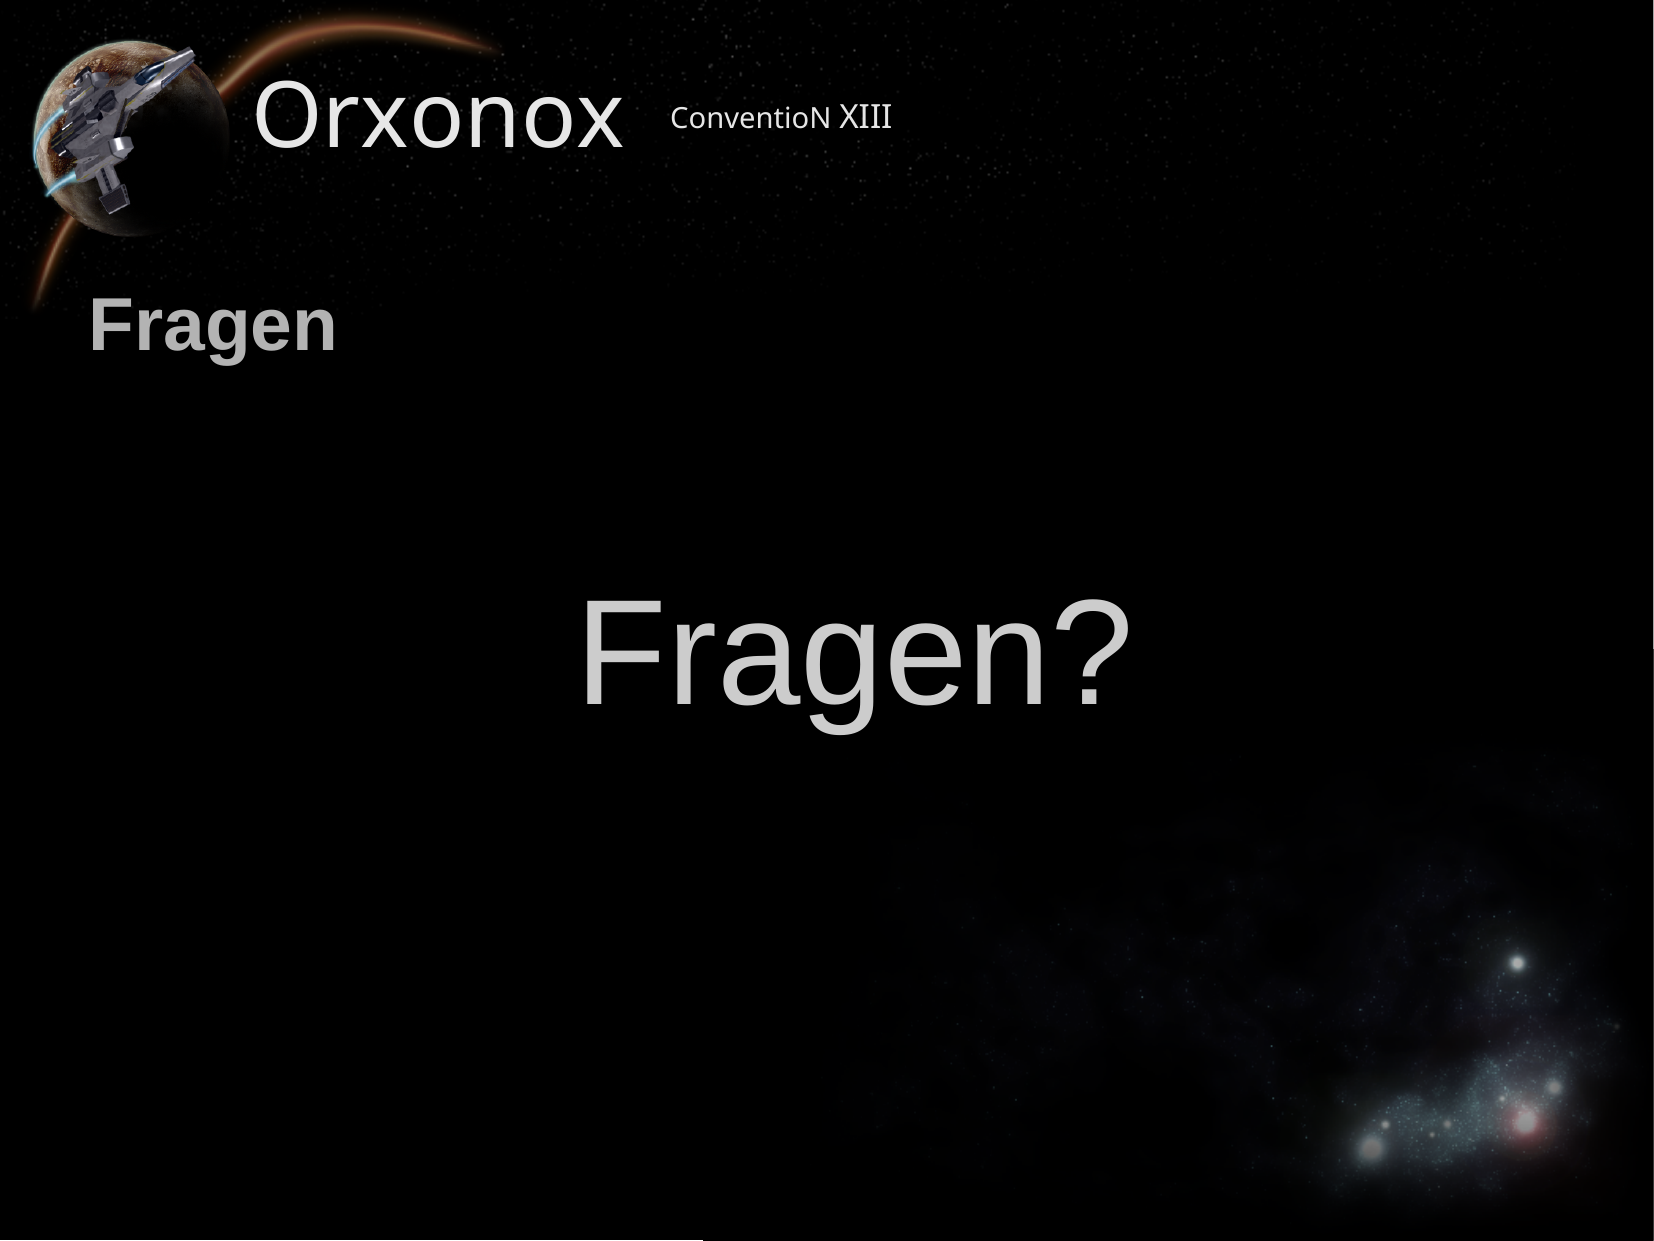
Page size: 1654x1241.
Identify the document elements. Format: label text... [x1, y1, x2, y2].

text_box Fragen? [561, 561, 1150, 744]
title Fragen [88, 265, 1577, 384]
picture [703, 649, 1654, 1241]
picture [0, 0, 1607, 443]
